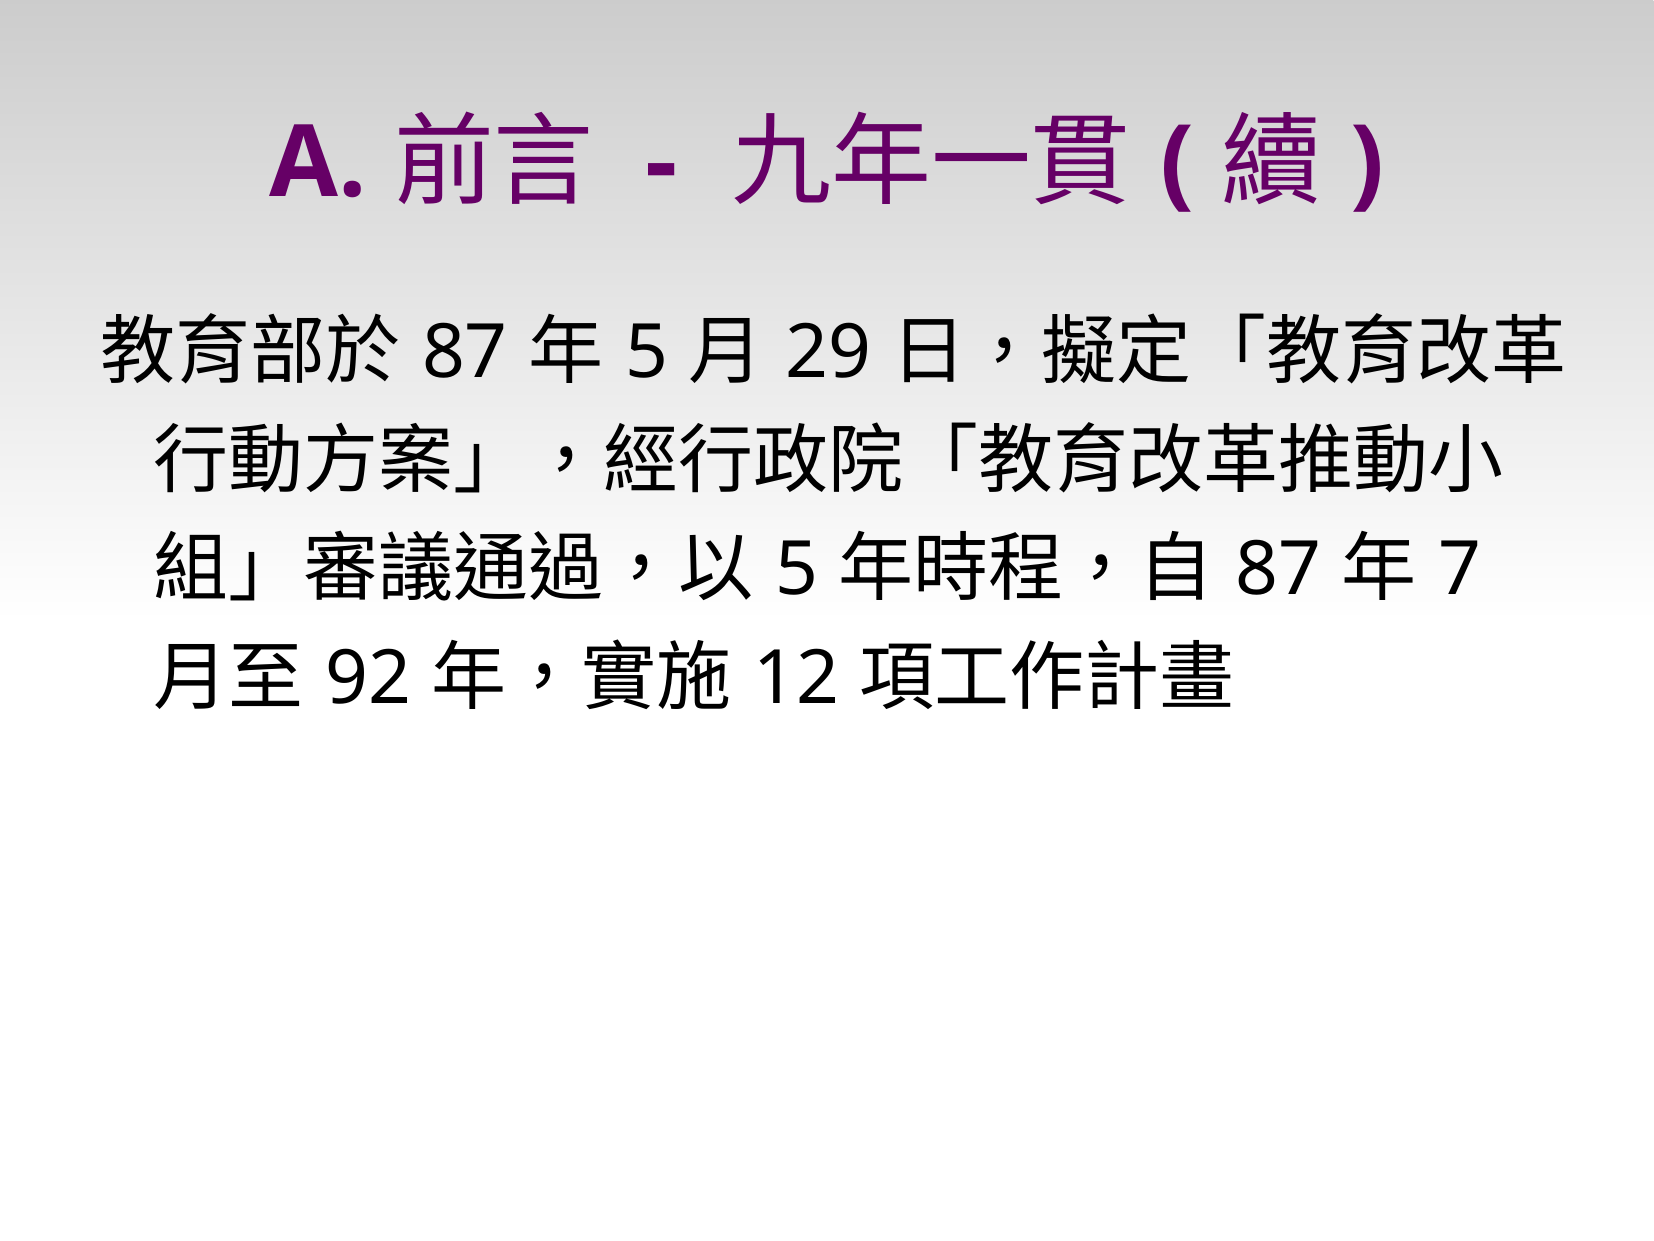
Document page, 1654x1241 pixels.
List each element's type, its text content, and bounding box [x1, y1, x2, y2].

list 教育部於87年5月29日，擬定「教育改革行動方案」，經行政院「教育改革推動小組」審議通過，以5年時程，自87年7月至92年，實施12項工作計畫 [82, 290, 1571, 1094]
title A.前言 - 九年一貫(續) [82, 56, 1571, 250]
